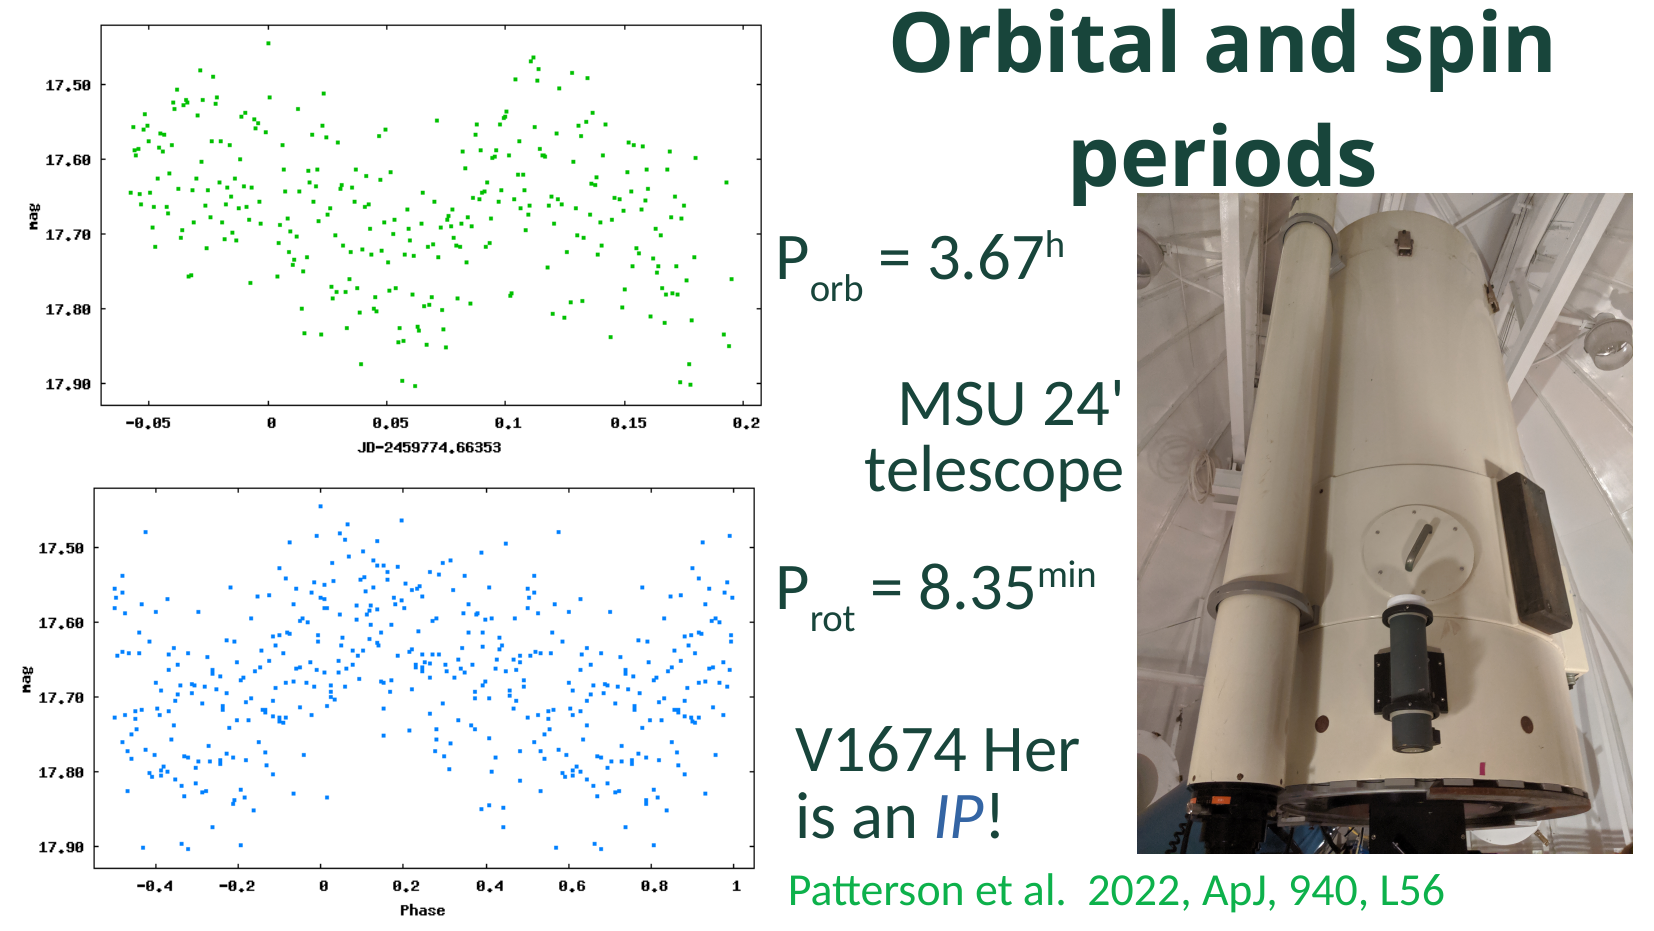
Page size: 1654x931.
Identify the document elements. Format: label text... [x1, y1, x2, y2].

text_box Porb = 3.67h [775, 210, 1111, 331]
picture [10, 471, 782, 922]
picture [17, 8, 789, 459]
text_box Prot = 8.35min [775, 540, 1138, 661]
picture [1137, 193, 1633, 854]
text_box V1674 Her is an IP! [795, 721, 1114, 856]
title Orbital and spin periods [788, 0, 1654, 250]
text_box MSU 24' telescope [762, 375, 1126, 509]
text_box Patterson et al. 2022, ApJ, 940, L56 [787, 834, 1531, 931]
